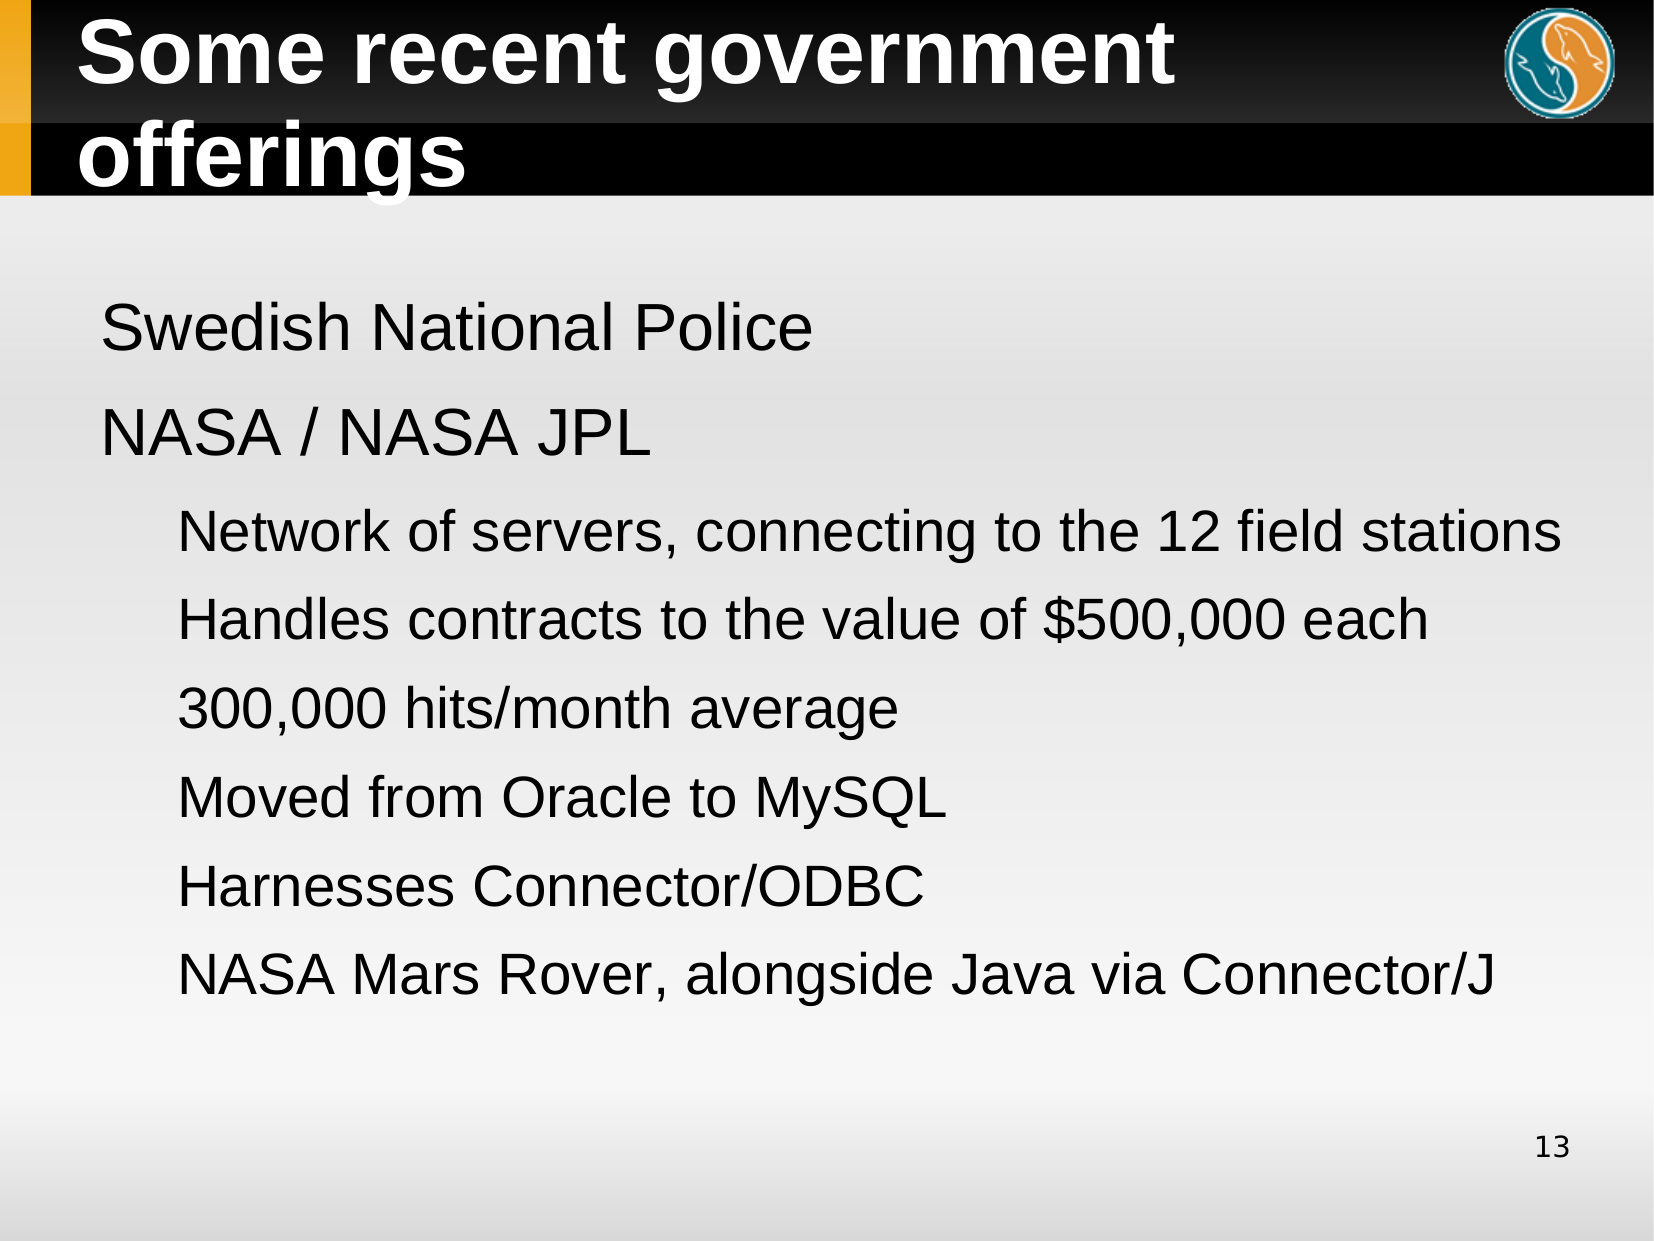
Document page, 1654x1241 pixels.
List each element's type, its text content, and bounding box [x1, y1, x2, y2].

list Swedish National Police NASA / NASA JPL Network of servers, connecting to the 12 field stations Handles contracts to the value of $500,000 each 300,000 hits/month average Moved from Oracle to MySQL Harnesses Connector/ODBC NASA Mars Rover, alongside Java via Connector/J [82, 290, 1571, 1094]
title Some recent government offerings [76, 1, 1565, 207]
picture [0, 0, 1654, 1241]
